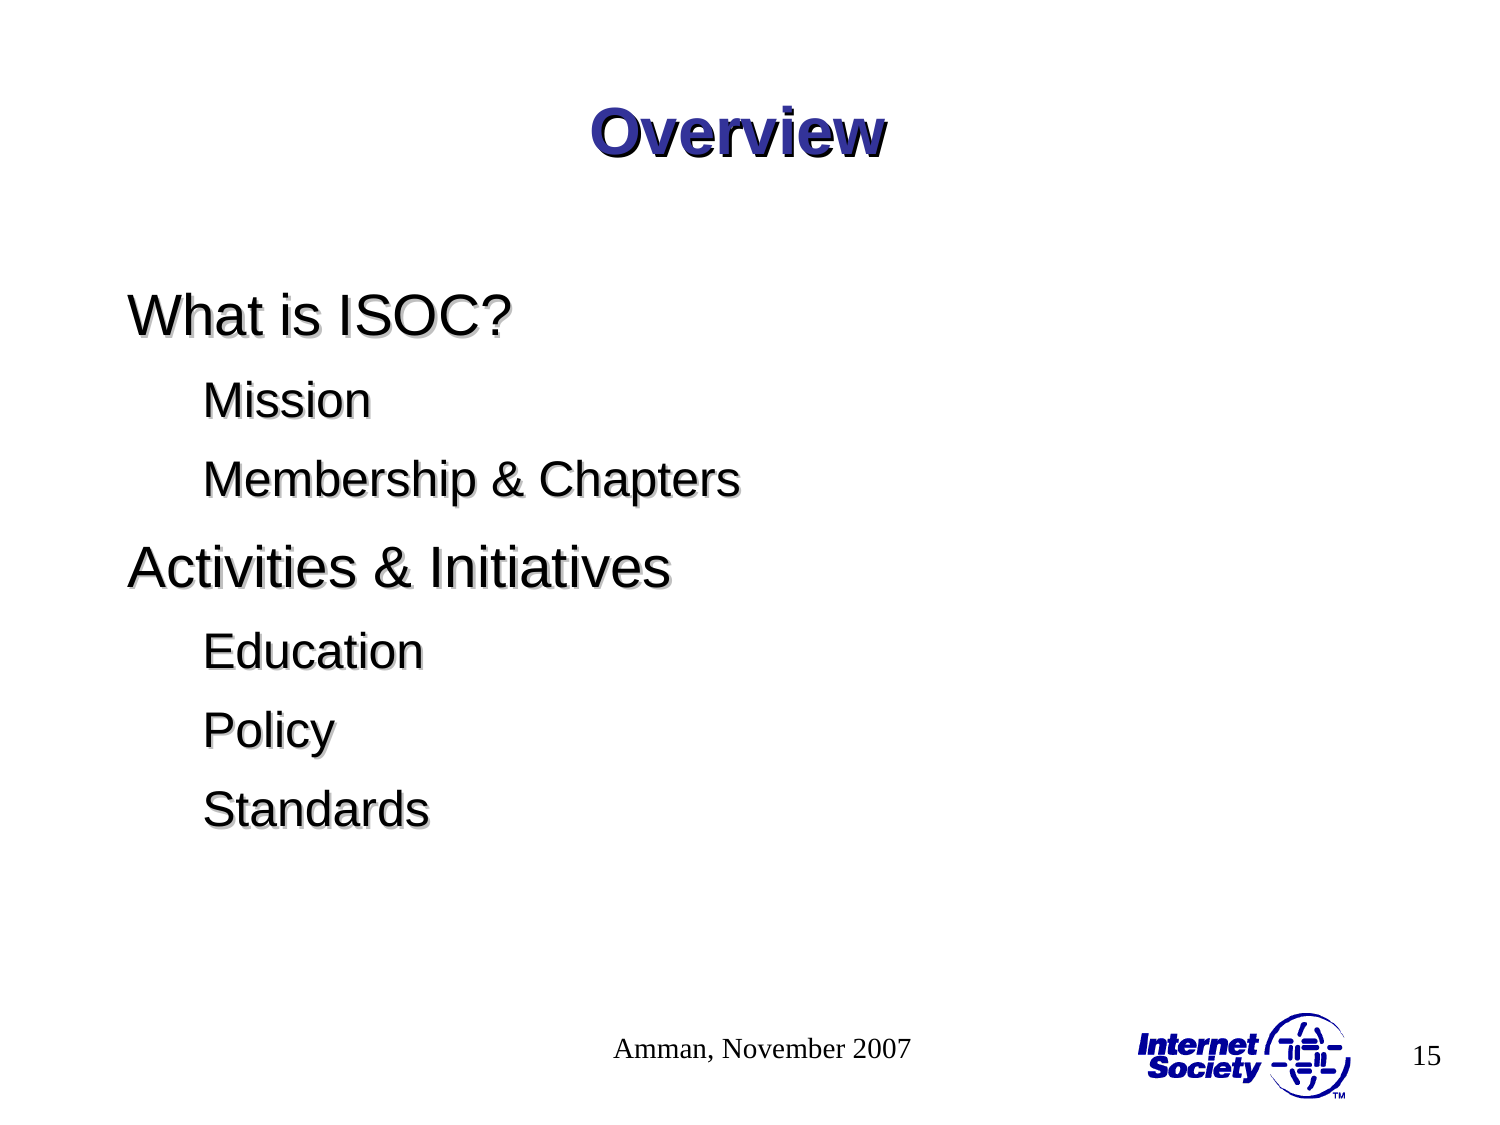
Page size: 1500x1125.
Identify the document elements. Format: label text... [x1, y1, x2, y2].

picture [1137, 1012, 1351, 1099]
title Overview [99, 37, 1375, 225]
list What is ISOC? Mission Membership & Chapters Activities & Initiatives Education Policy Standards [112, 262, 1388, 1001]
